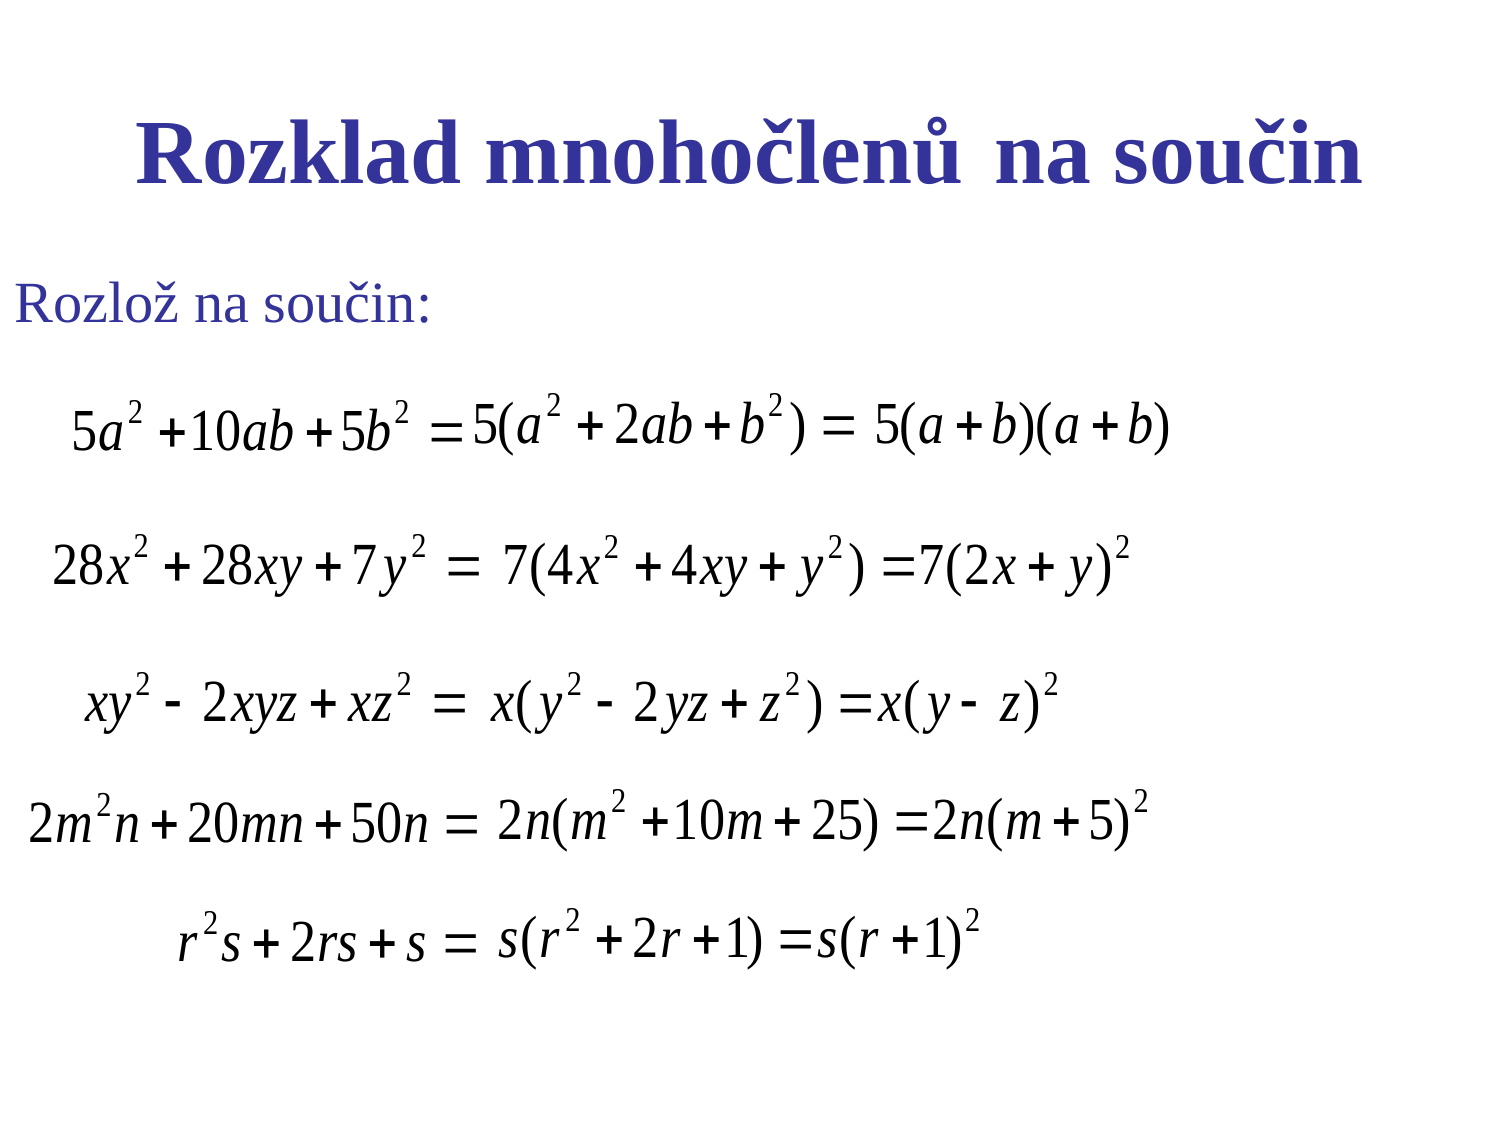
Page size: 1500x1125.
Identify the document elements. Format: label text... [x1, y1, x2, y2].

chart [44, 520, 480, 610]
chart [490, 893, 991, 983]
chart [481, 657, 1070, 747]
chart [65, 378, 859, 468]
chart [490, 774, 1157, 865]
chart [75, 657, 467, 747]
chart [495, 520, 1140, 610]
text_box Rozlož na součin: [0, 256, 1471, 343]
chart [868, 388, 1183, 468]
chart [169, 896, 479, 977]
text_box Rozklad mnohočlenů na součin [75, 45, 1426, 233]
chart [21, 778, 479, 858]
